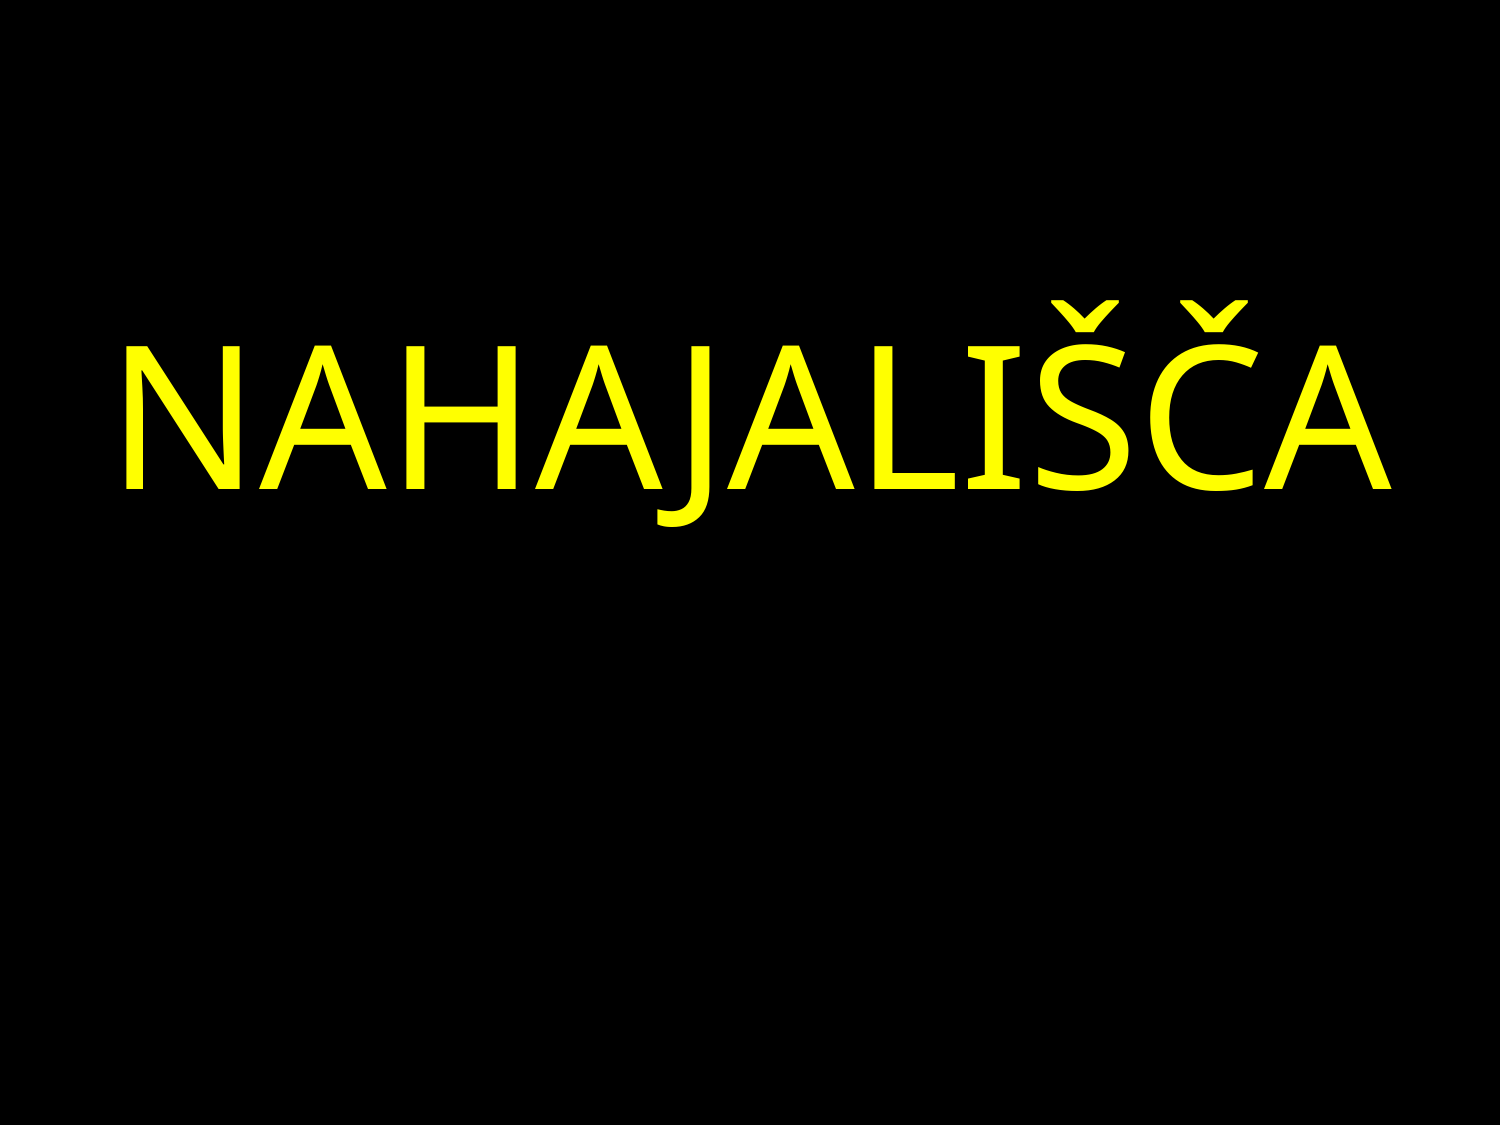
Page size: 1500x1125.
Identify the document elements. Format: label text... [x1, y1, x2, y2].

title NAHAJALIŠČA [75, 45, 1425, 775]
